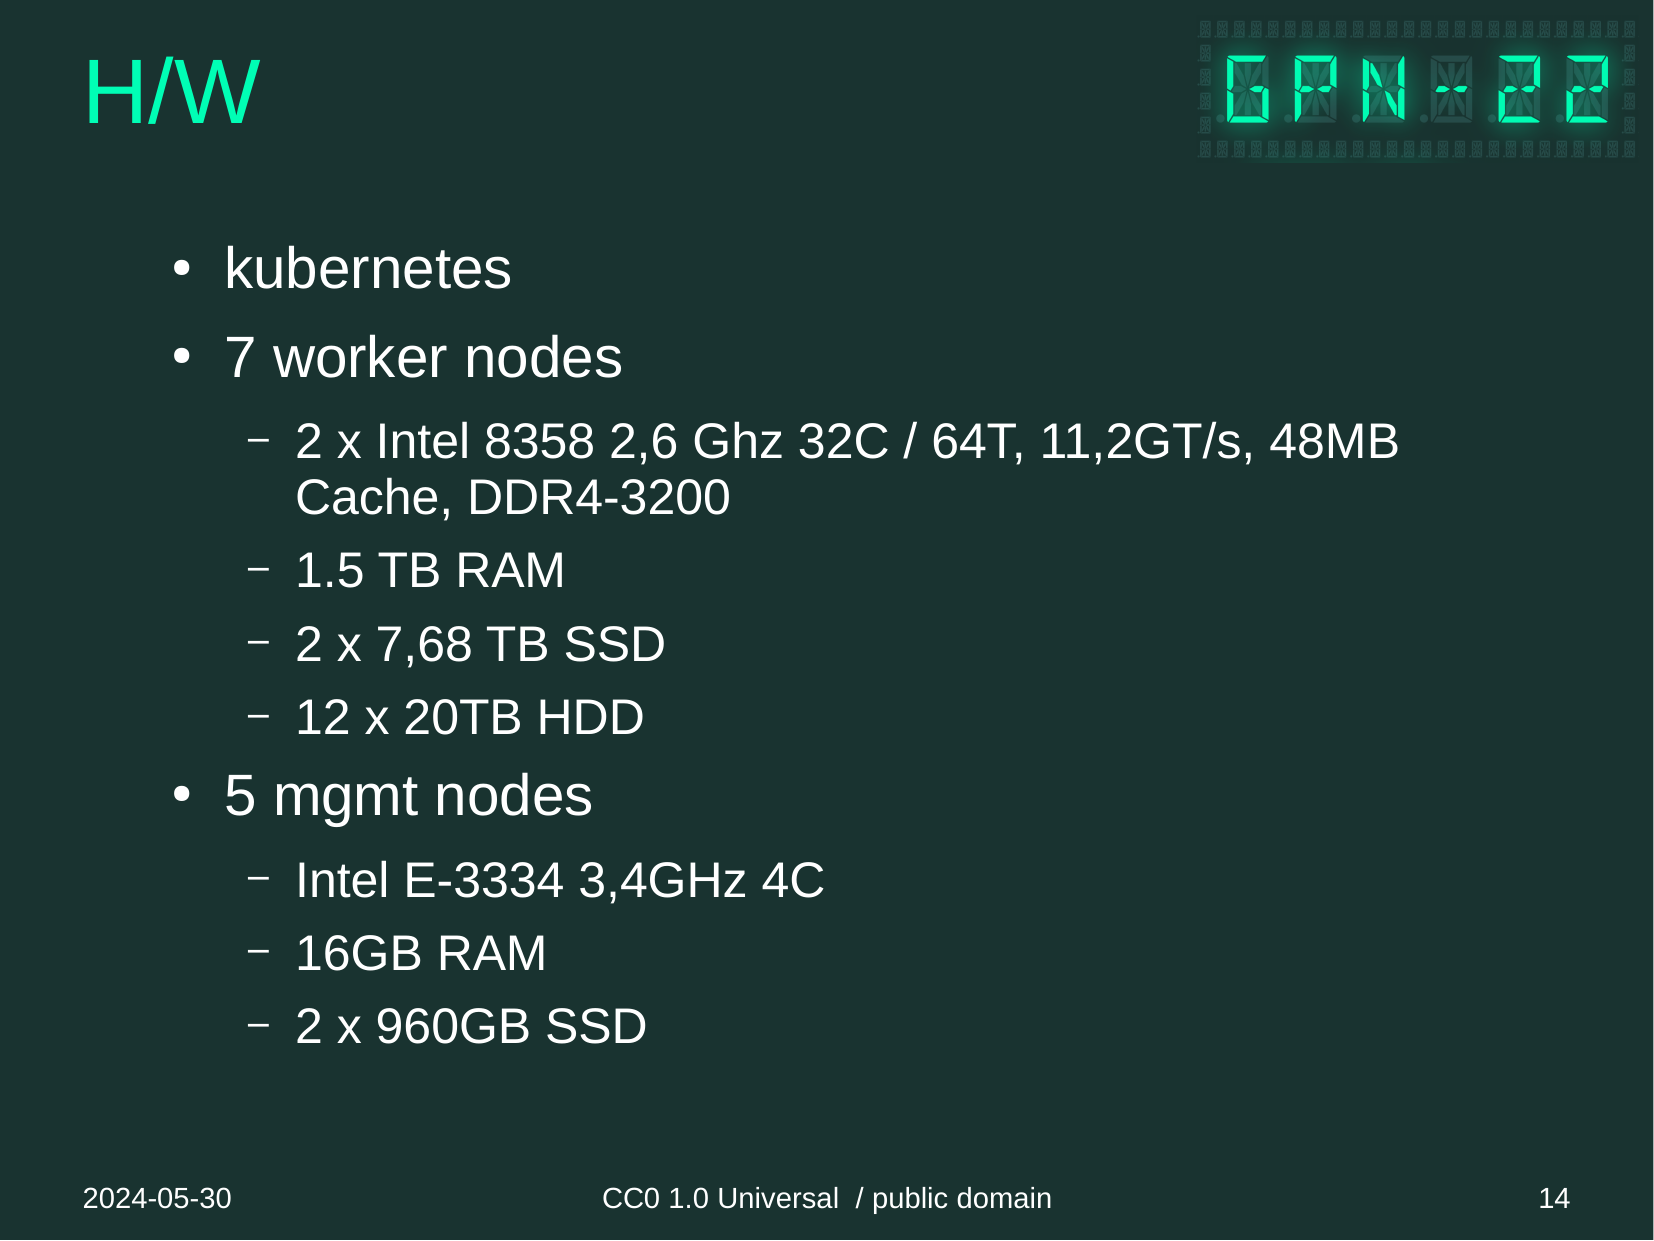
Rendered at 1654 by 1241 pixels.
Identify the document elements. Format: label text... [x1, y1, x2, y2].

picture [1196, 15, 1639, 163]
title H/W [82, 40, 1004, 143]
list kubernetes 7 worker nodes 2 x Intel 8358 2,6 Ghz 32C / 64T, 11,2GT/s, 48MB Cache, DDR4-3200 1.5 TB RAM 2 x 7,68 TB SSD 12 x 20TB HDD 5 mgmt nodes Intel E-3334 3,4GHz 4C 16GB RAM 2 x 960GB SSD [82, 236, 1571, 1055]
